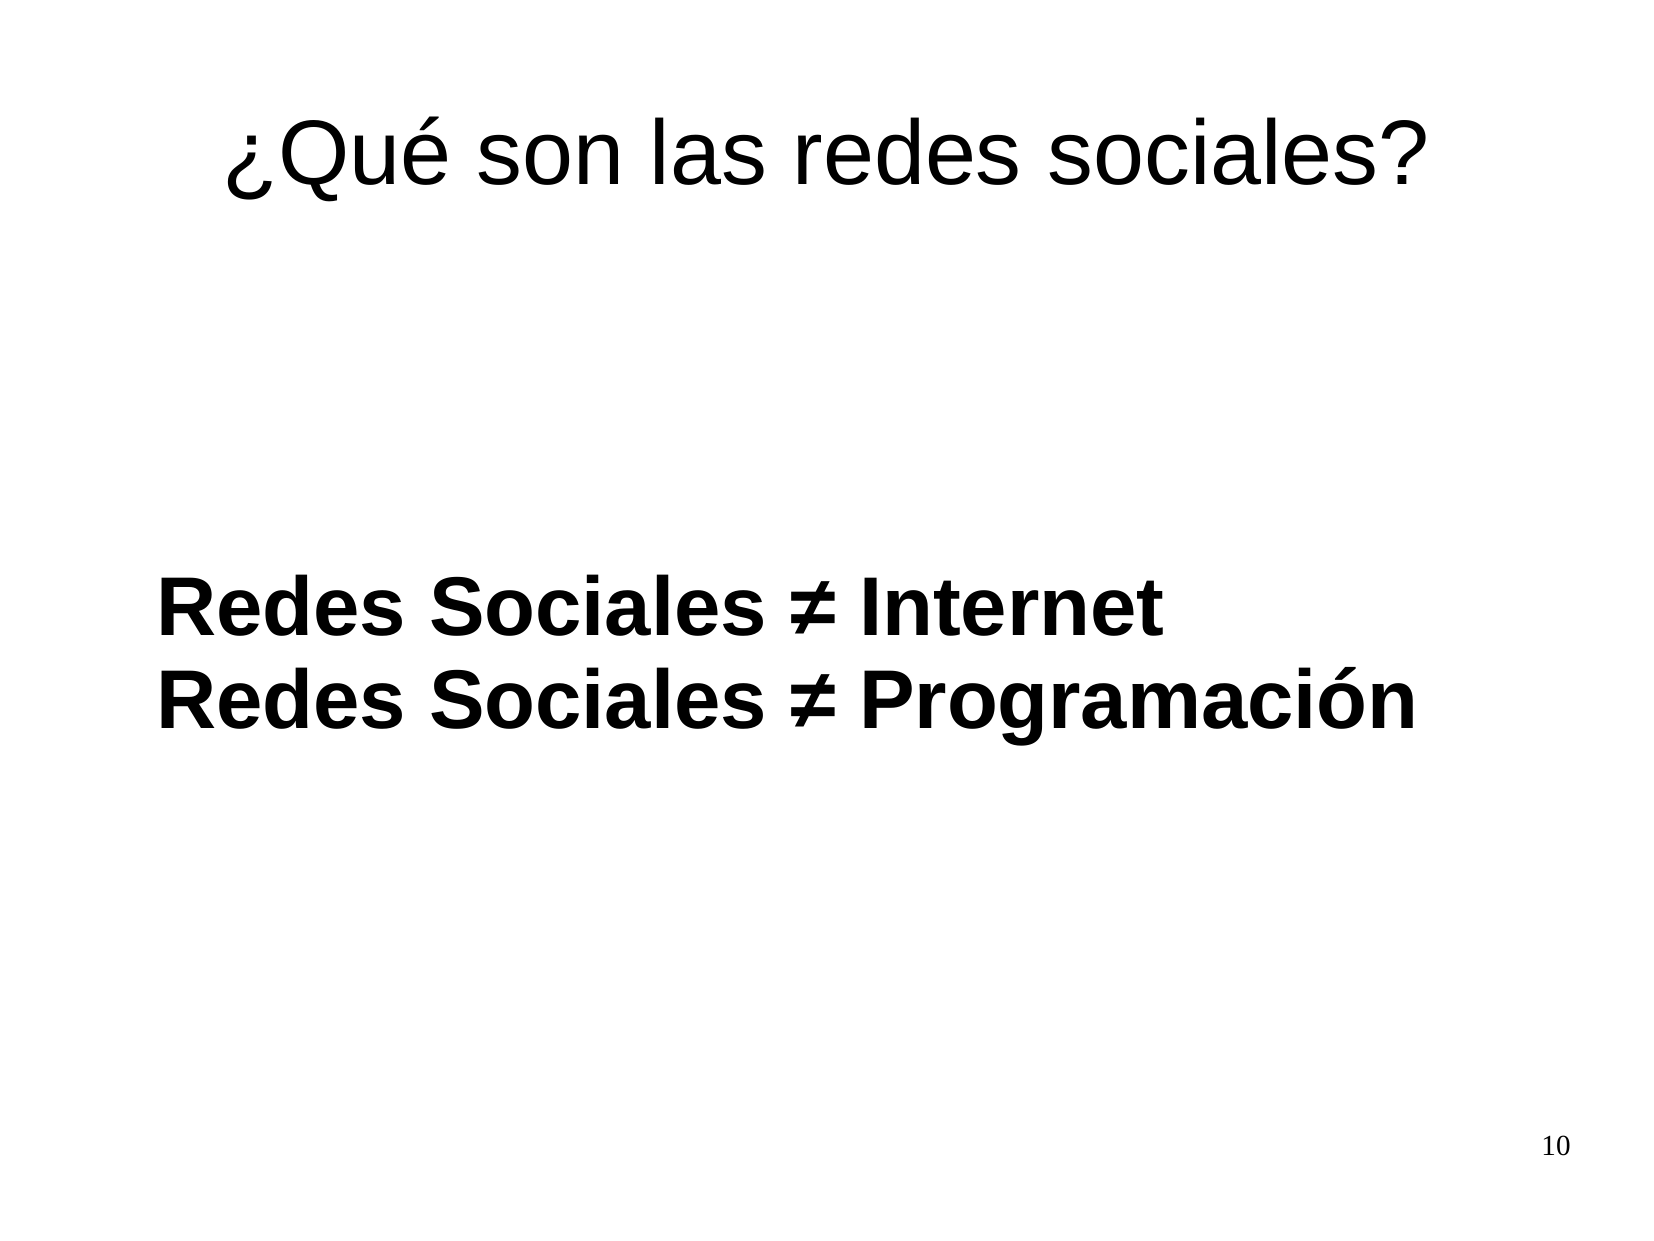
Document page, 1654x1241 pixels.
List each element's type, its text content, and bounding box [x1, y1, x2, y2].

subtitle Redes Sociales ≠ Internet Redes Sociales ≠ Programación [82, 290, 1571, 1109]
title ¿Qué son las redes sociales? [82, 56, 1571, 250]
